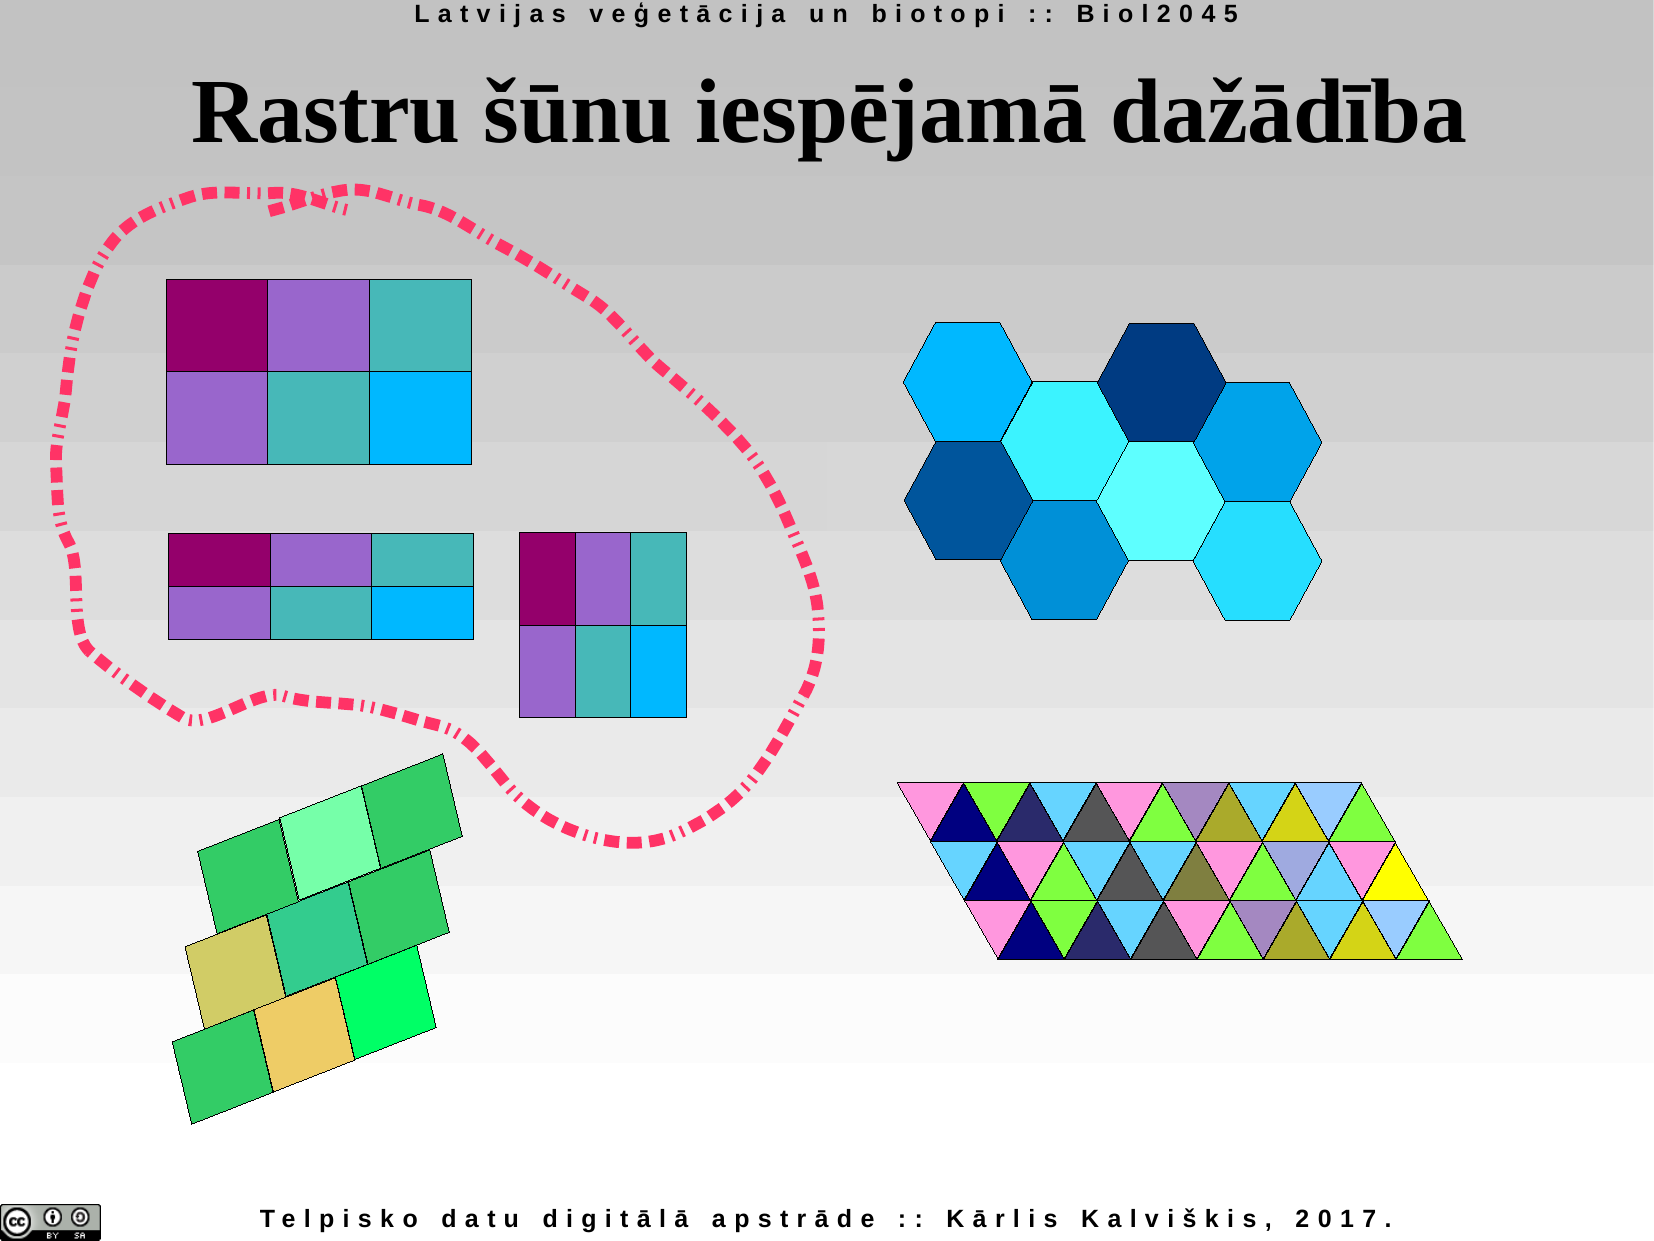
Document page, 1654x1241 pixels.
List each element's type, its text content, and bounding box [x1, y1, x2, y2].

text_box [903, 322, 1322, 621]
picture [0, 0, 1654, 1241]
text_box [166, 279, 472, 465]
text_box [519, 532, 687, 718]
text_box [897, 782, 1463, 960]
text_box [172, 753, 463, 1125]
text_box [168, 533, 474, 640]
title Rastru šūnu iespējamā dažādība [34, 61, 1626, 296]
